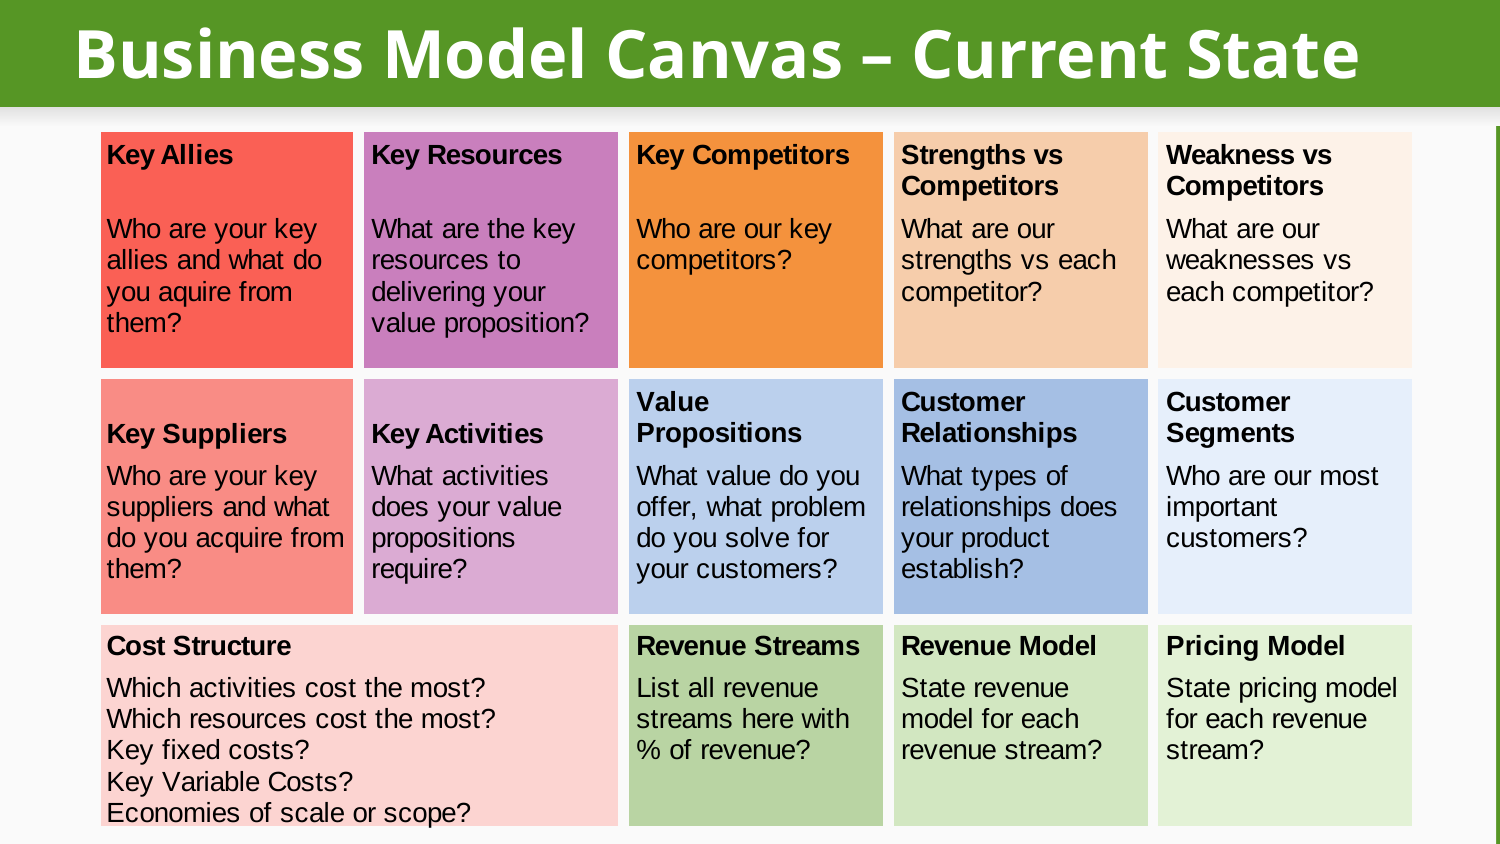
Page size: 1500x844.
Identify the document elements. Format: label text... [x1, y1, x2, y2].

chart [101, 122, 1418, 833]
title Business Model Canvas – Current State [58, 2, 1464, 102]
